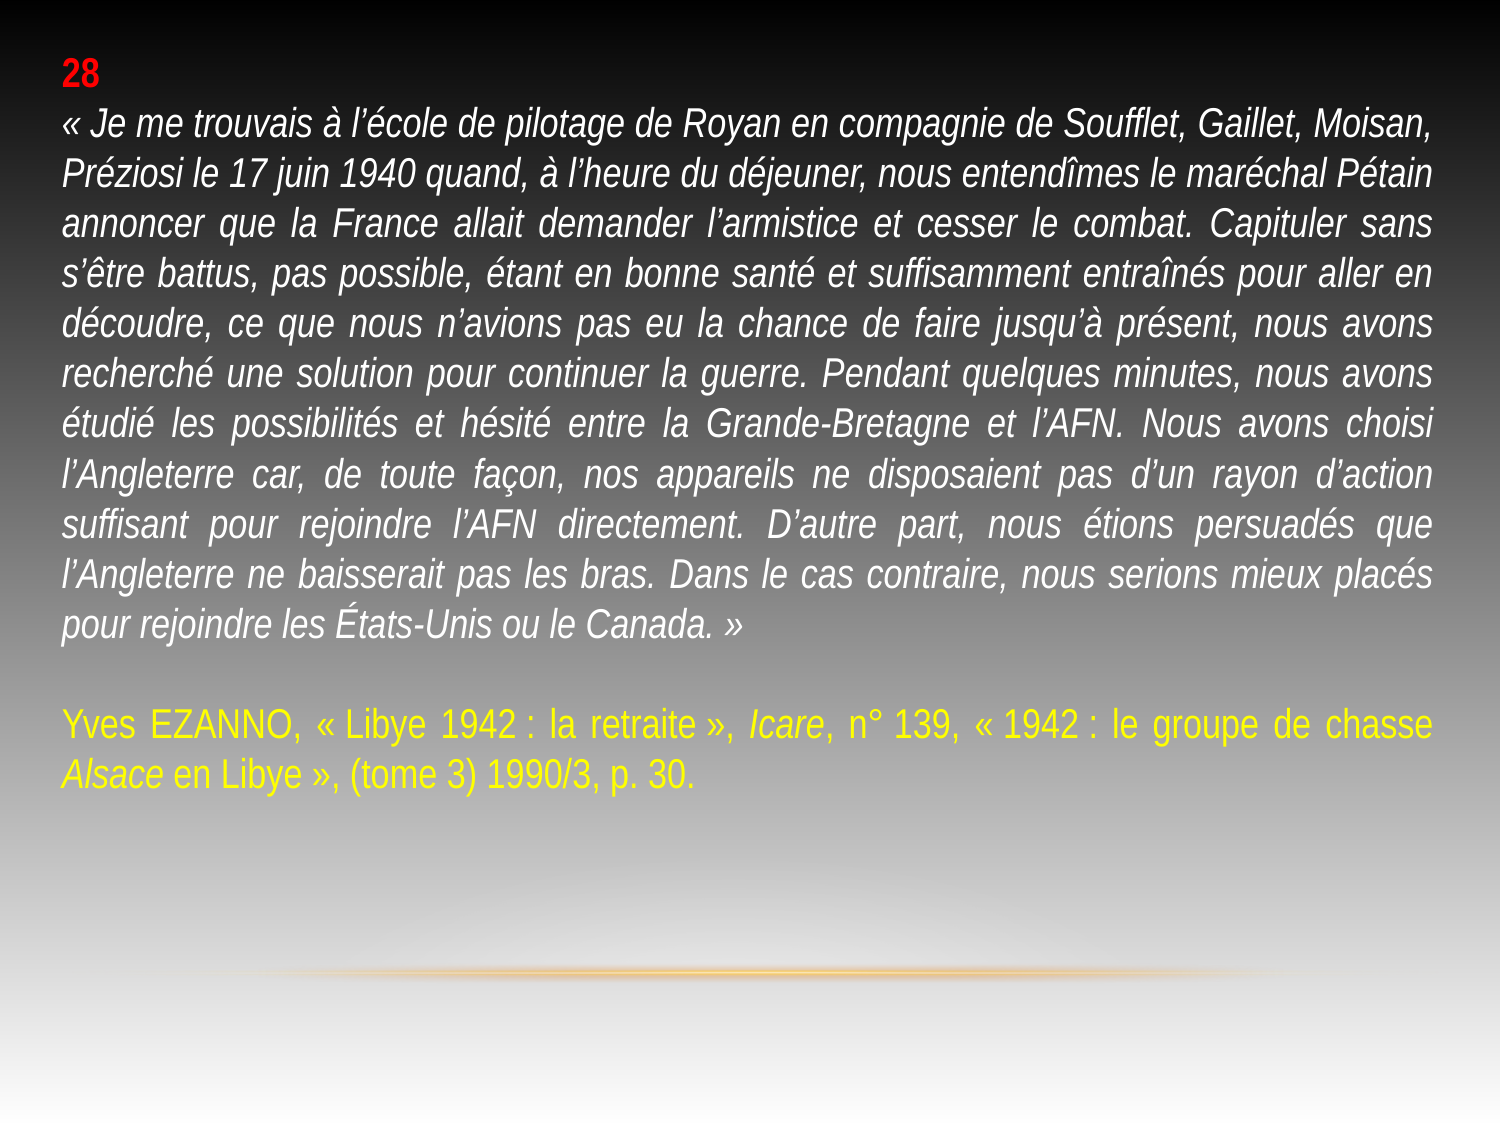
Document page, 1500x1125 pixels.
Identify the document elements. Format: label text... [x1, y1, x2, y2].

text_box 28 « Je me trouvais à l’école de pilotage de Royan en compagnie de Soufflet, Gaillet, Moisan, Préziosi le 17 juin 1940 quand, à l’heure du déjeuner, nous entendîmes le maréchal Pétain annoncer que la France allait demander l’armistice et cesser le combat. Capituler sans s’être battus, pas possible, étant en bonne santé et suffisamment entraînés pour aller en découdre, ce que nous n’avions pas eu la chance de faire jusqu’à présent, nous avons recherché une solution pour continuer la guerre. Pendant quelques minutes, nous avons étudié les possibilités et hésité entre la Grande-Bretagne et l’AFN. Nous avons choisi l’Angleterre car, de toute façon, nos appareils ne disposaient pas d’un rayon d’action suffisant pour rejoindre l’AFN directement. D’autre part, nous étions persuadés que l’Angleterre ne baisserait pas les bras. Dans le cas contraire, nous serions mieux placés pour rejoindre les États-Unis ou le Canada. » Yves EZANNO, « Libye 1942 : la retraite », Icare, n° 139, « 1942 : le groupe de chasse Alsace en Libye », (tome 3) 1990/3, p. 30. [47, 38, 1449, 804]
picture [0, 0, 1500, 1125]
